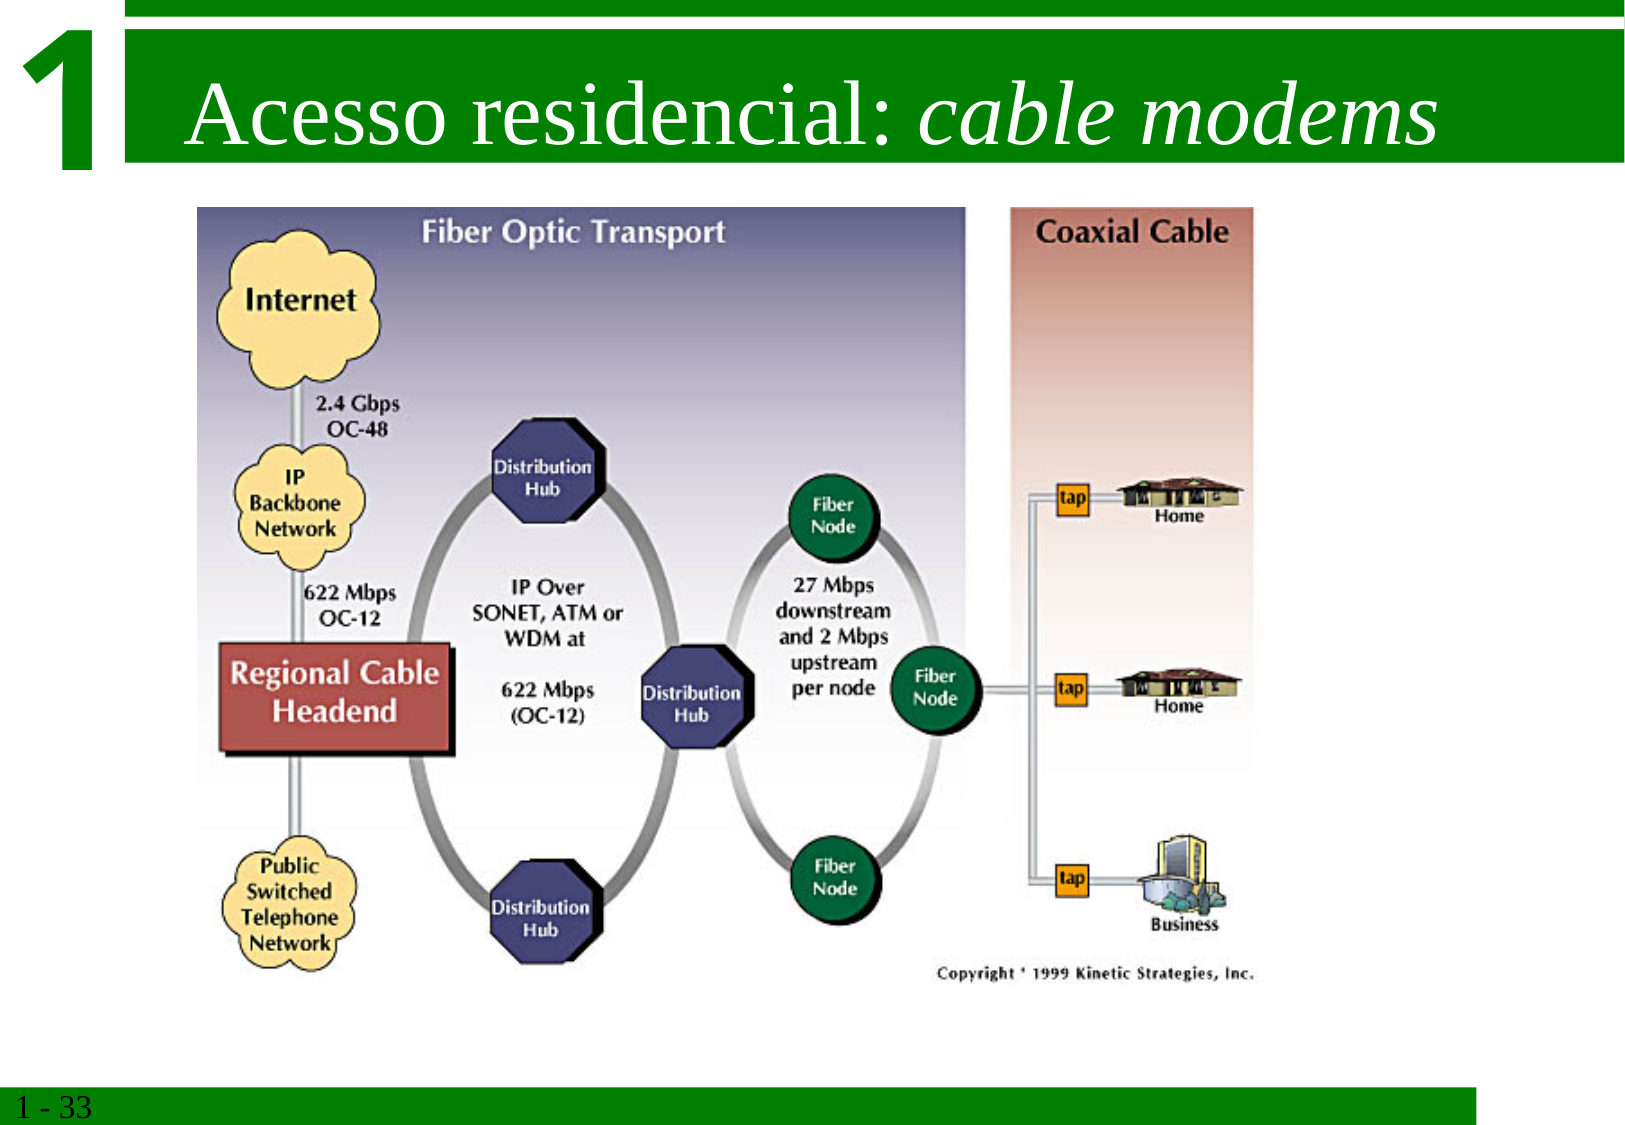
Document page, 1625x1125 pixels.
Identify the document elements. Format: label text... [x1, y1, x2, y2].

title Acesso residencial: cable modems [81, 45, 1544, 233]
picture [197, 207, 1259, 987]
